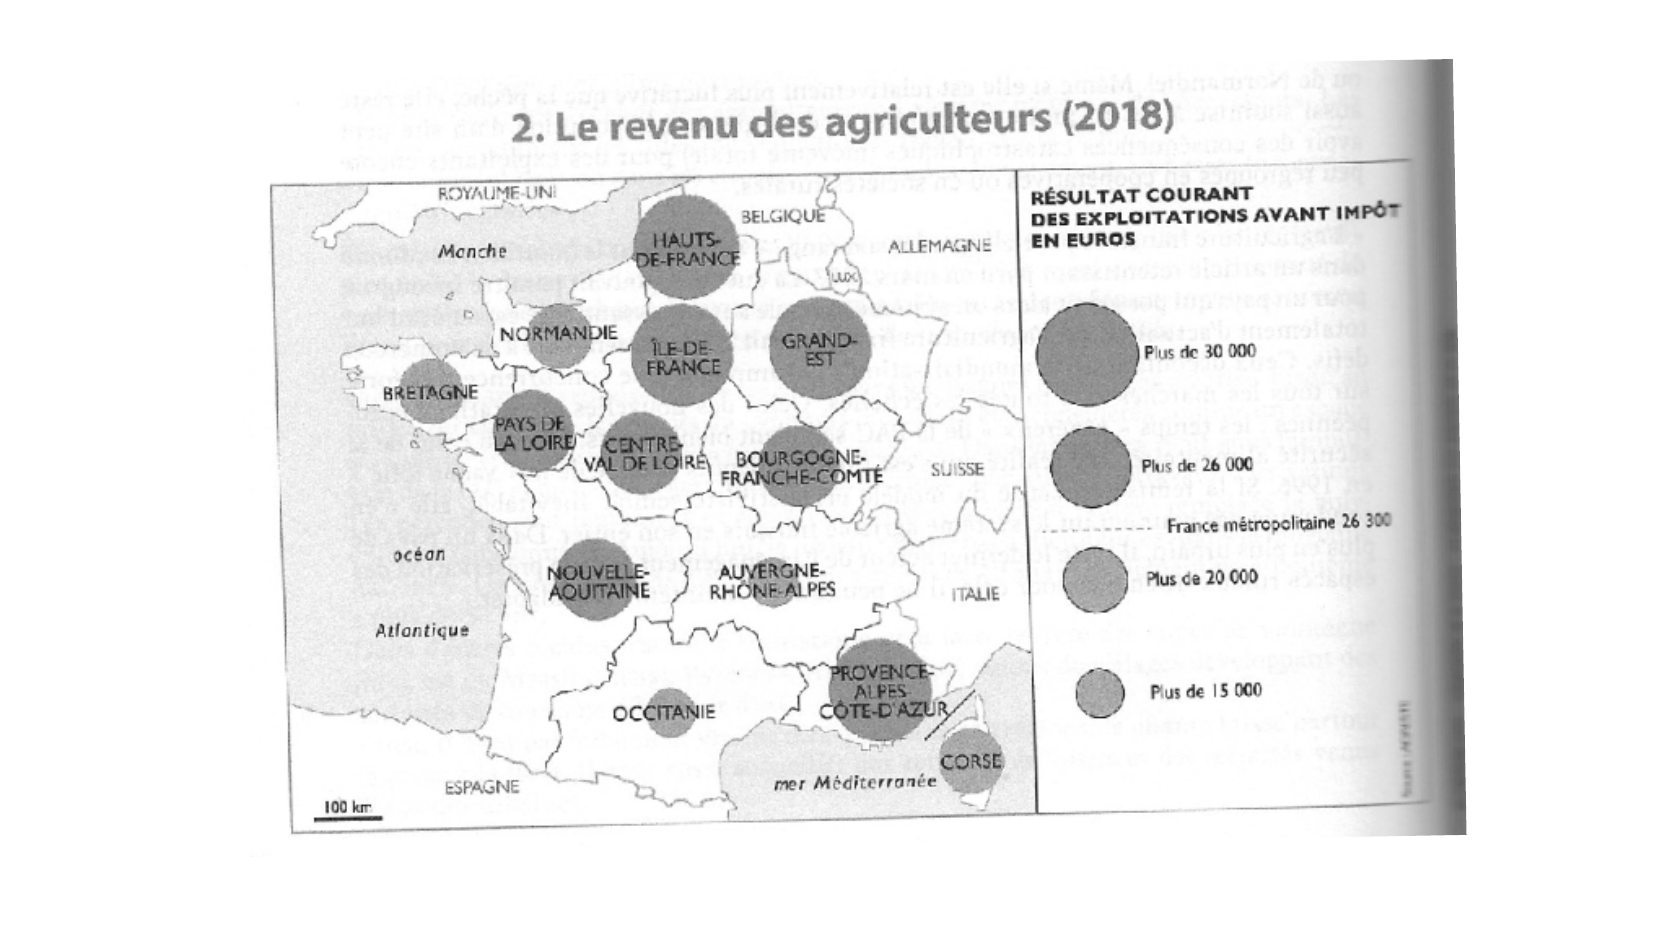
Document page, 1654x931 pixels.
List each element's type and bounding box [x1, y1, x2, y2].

picture [236, 59, 1467, 857]
